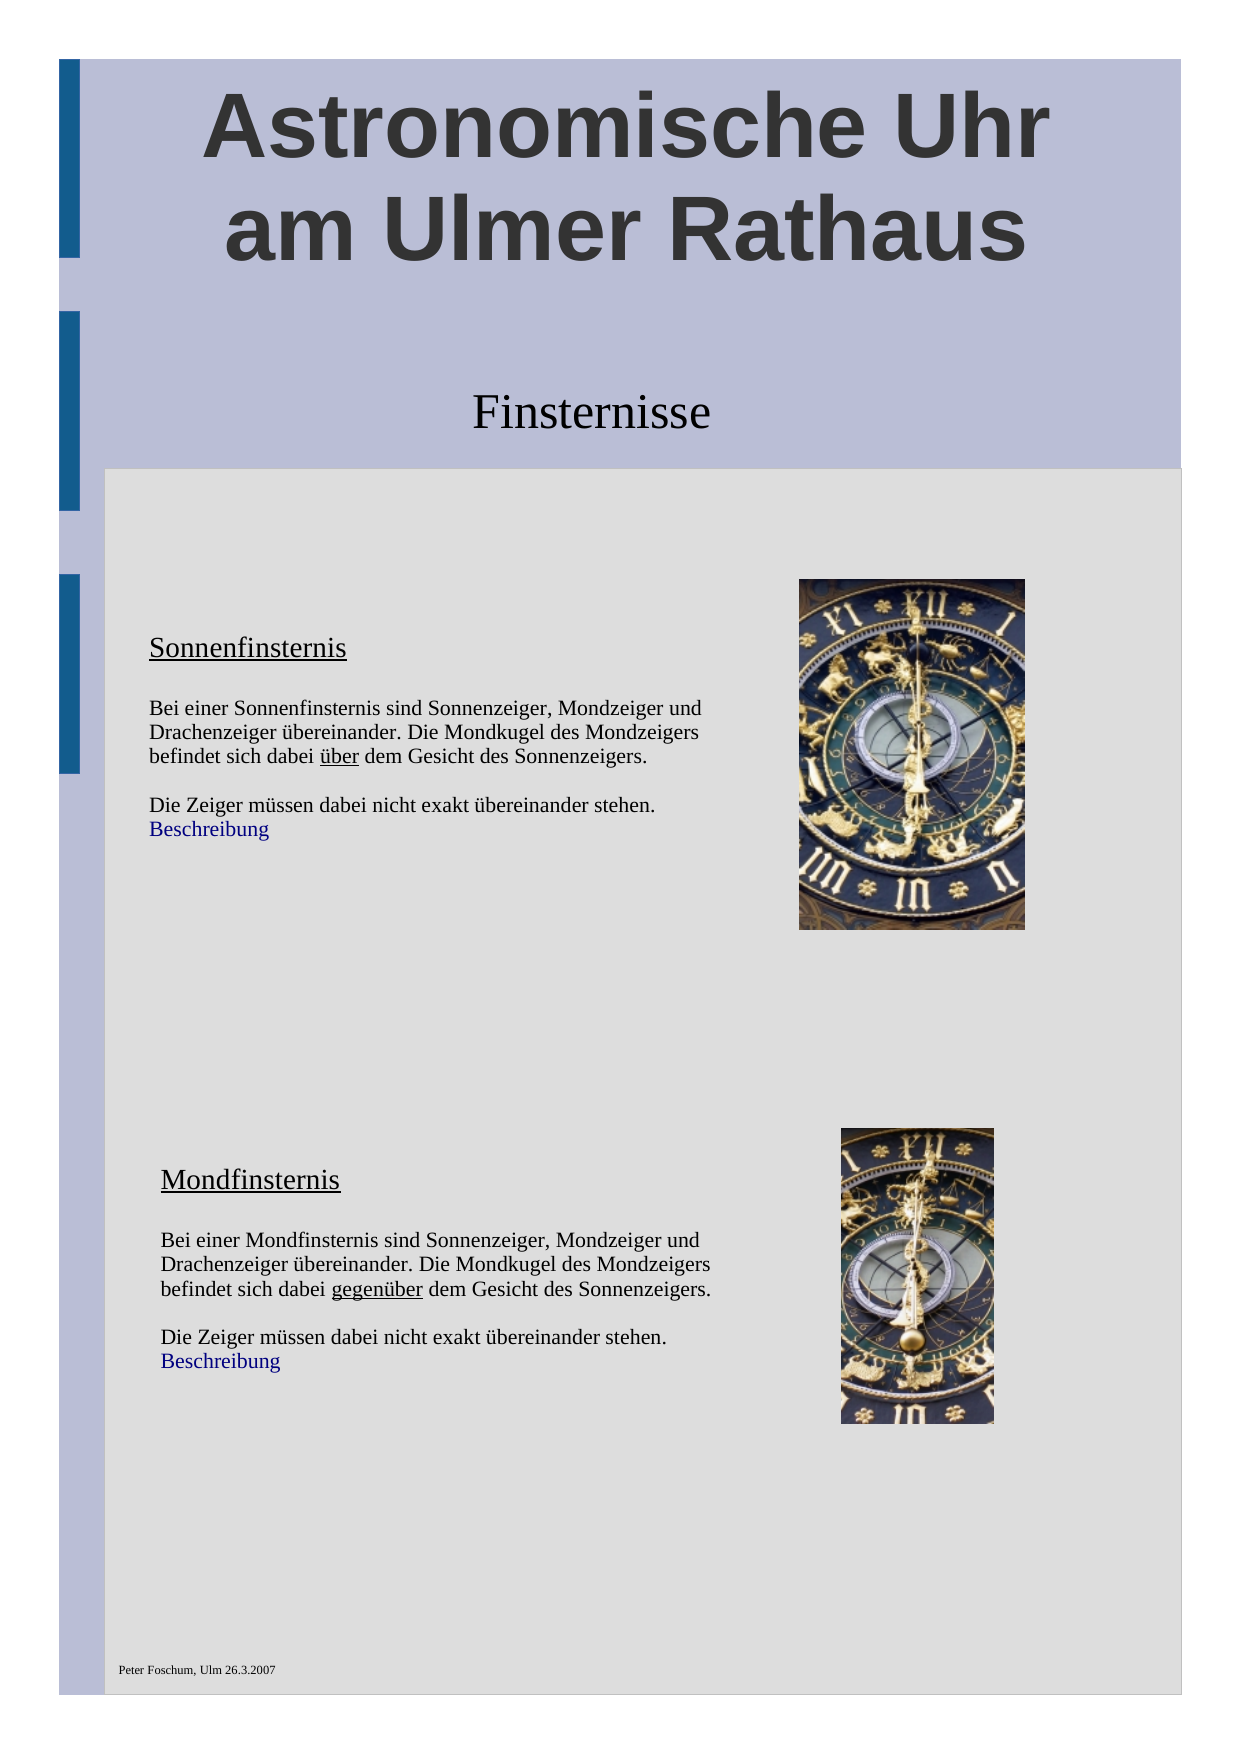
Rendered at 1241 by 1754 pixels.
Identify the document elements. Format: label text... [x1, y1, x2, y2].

text_box Finsternisse [472, 383, 713, 440]
text_box Mondfinsternis Bei einer Mondfinsternis sind Sonnenzeiger, Mondzeiger und Drachenzeiger übereinander. Die Mondkugel des Mondzeigers befindet sich dabei gegenüber dem Gesicht des Sonnenzeigers. Die Zeiger müssen dabei nicht exakt übereinander stehen. Beschreibung [160, 1163, 769, 1398]
picture [799, 579, 1025, 930]
title Astronomische Uhr am Ulmer Rathaus [147, 59, 1106, 296]
text_box Sonnenfinsternis Bei einer Sonnenfinsternis sind Sonnenzeiger, Mondzeiger und Drachenzeiger übereinander. Die Mondkugel des Mondzeigers befindet sich dabei über dem Gesicht des Sonnenzeigers. Die Zeiger müssen dabei nicht exakt übereinander stehen. Beschreibung [149, 631, 758, 867]
text_box Peter Foschum, Ulm 26.3.2007 [118, 1663, 276, 1678]
picture [841, 1128, 994, 1424]
